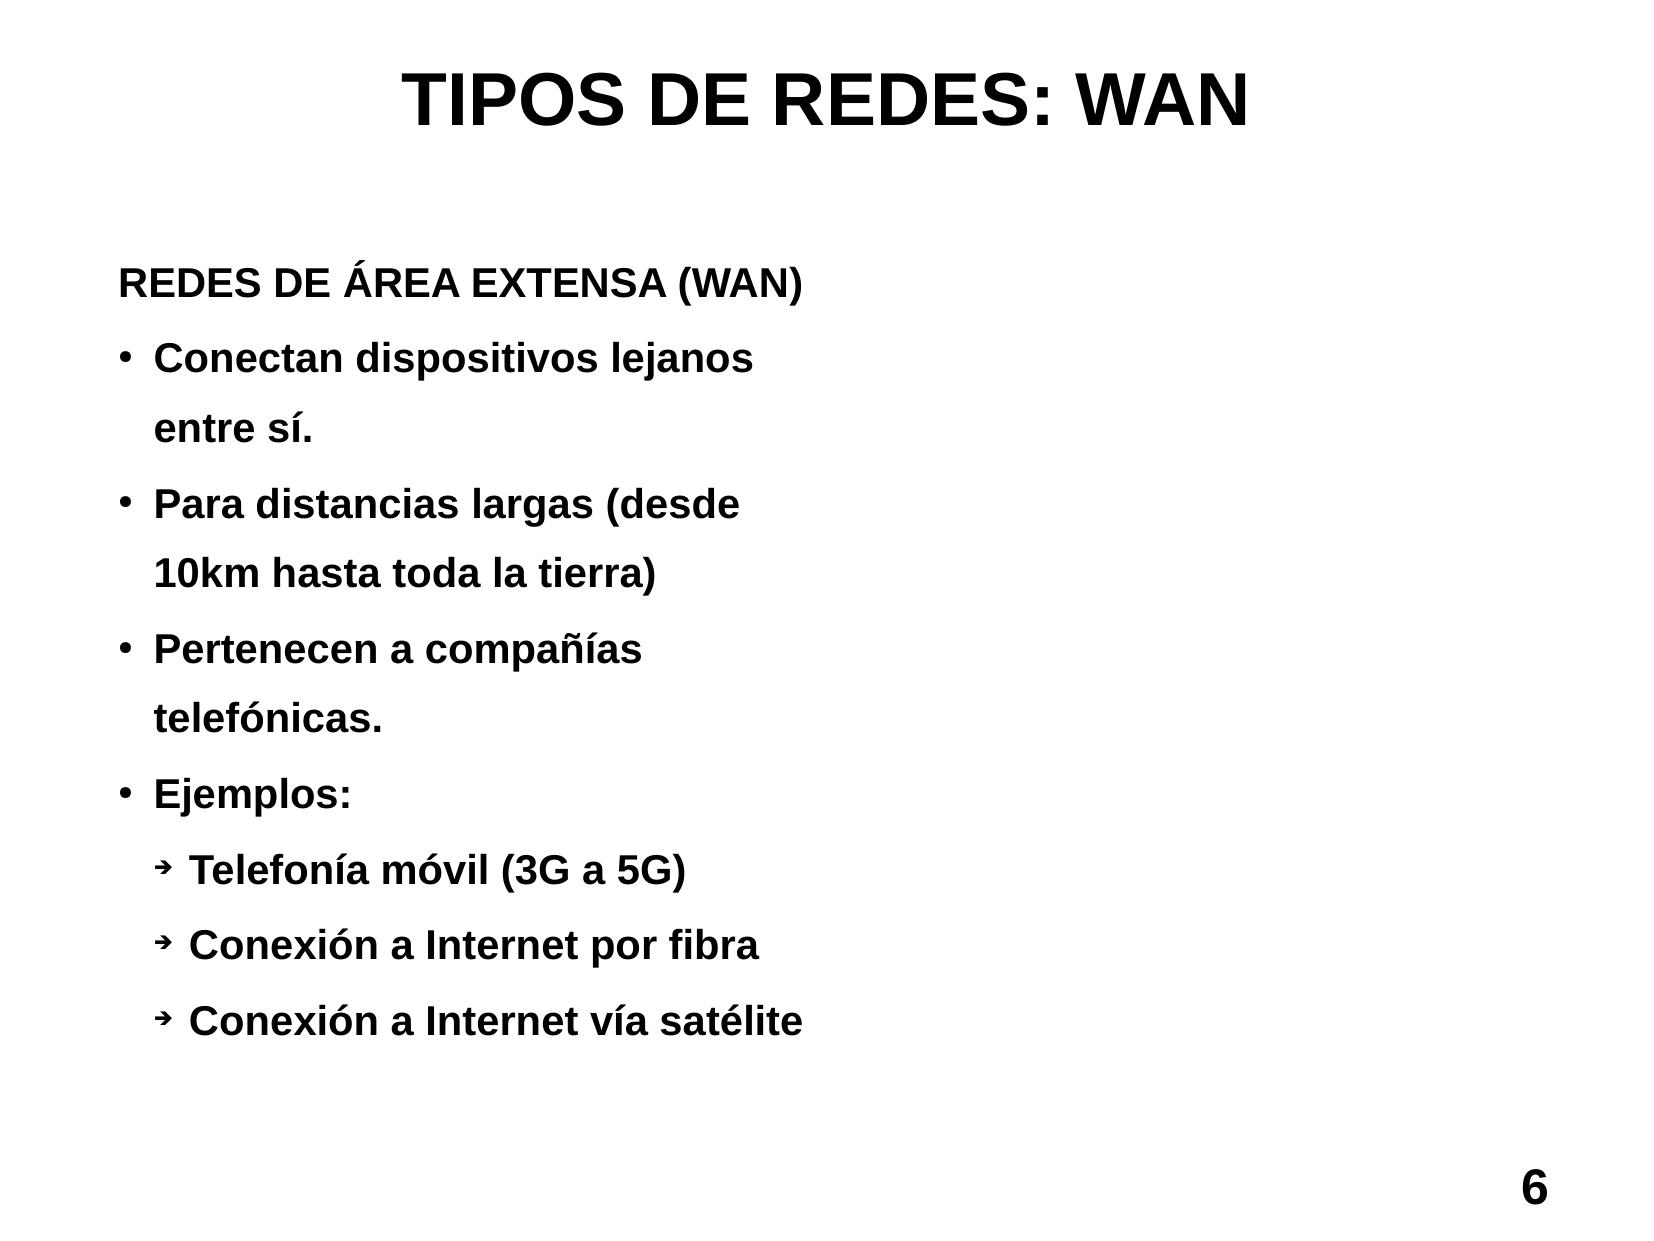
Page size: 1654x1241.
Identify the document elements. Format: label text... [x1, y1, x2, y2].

text_box <número> [1506, 1151, 1654, 1223]
text_box REDES DE ÁREA EXTENSA (WAN) Conectan dispositivos lejanos entre sí. Para distancias largas (desde 10km hasta toda la tierra) Pertenecen a compañías telefónicas. Ejemplos: Telefonía móvil (3G a 5G) Conexión a Internet por fibra Conexión a Internet vía satélite [118, 236, 857, 1123]
title TIPOS DE REDES: WAN [82, 25, 1571, 174]
